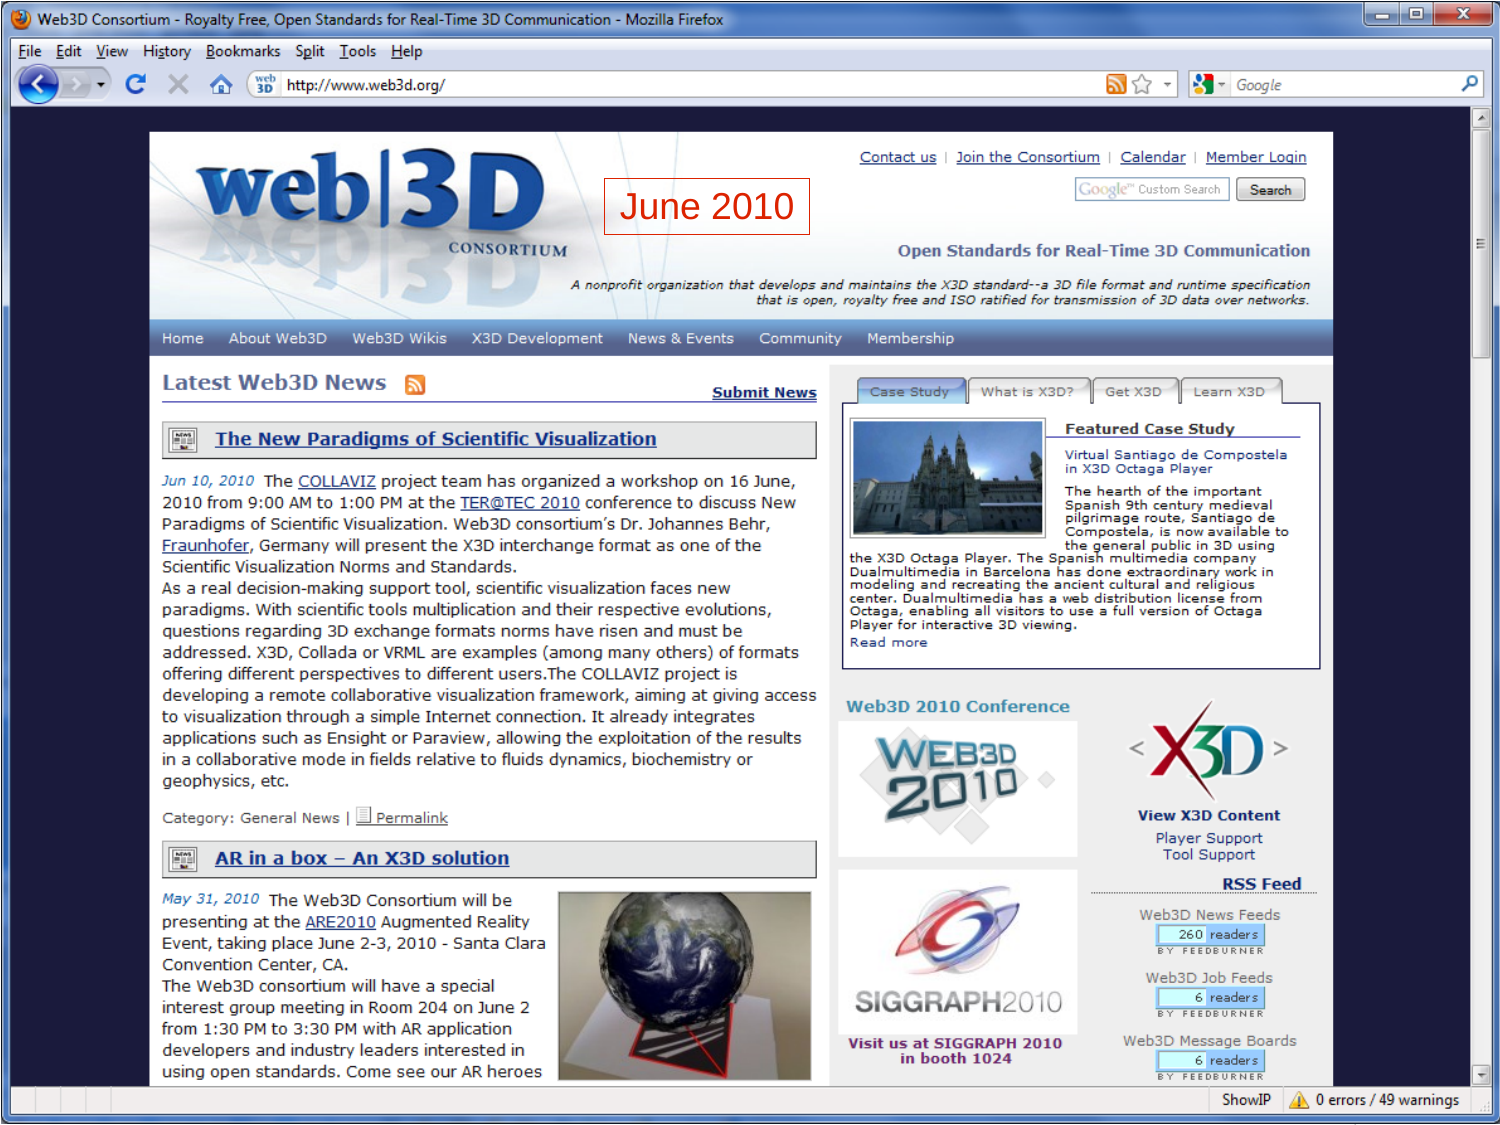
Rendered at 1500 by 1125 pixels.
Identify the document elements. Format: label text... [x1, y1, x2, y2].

picture [1, 1, 1500, 1125]
text_box June 2010 [604, 178, 810, 235]
